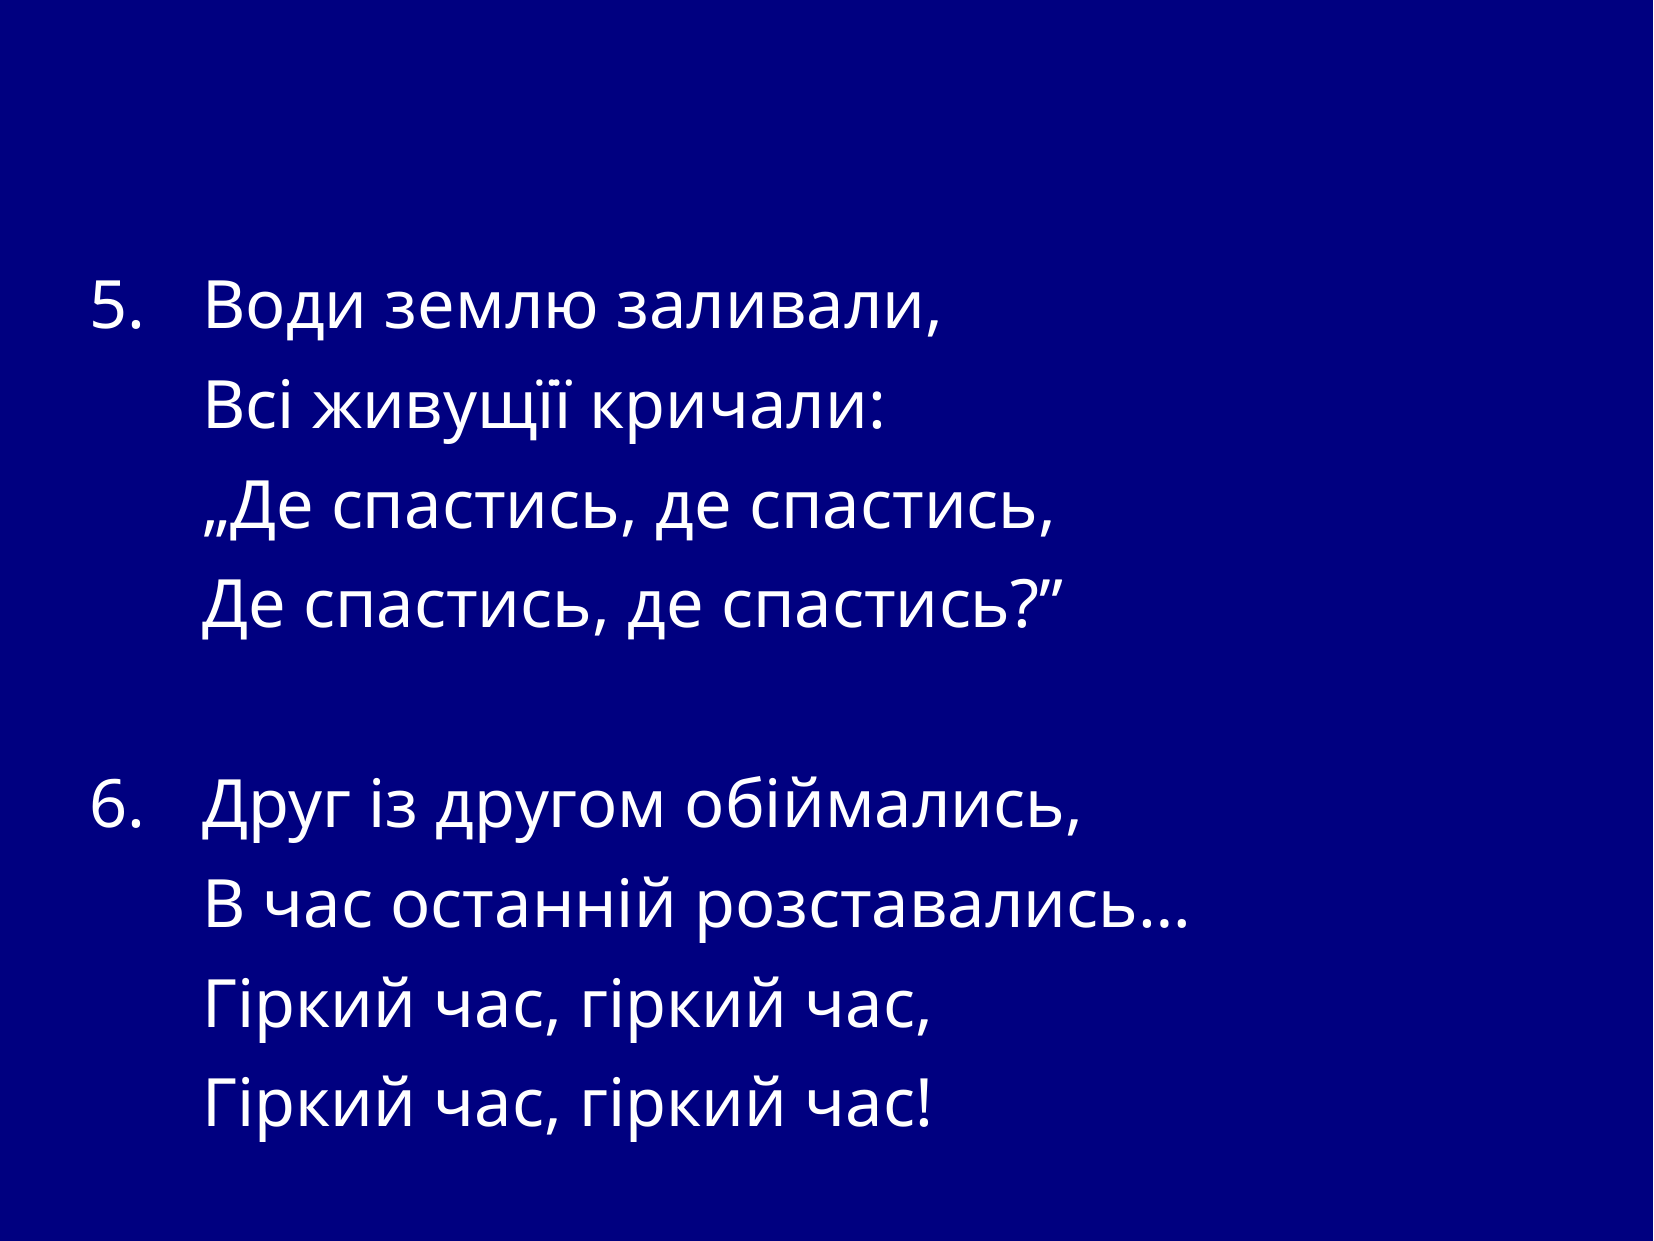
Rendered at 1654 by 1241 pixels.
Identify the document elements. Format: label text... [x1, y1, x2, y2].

text_box 5. Води землю заливали, Всі живущїї кричали: „Де спастись, де спастись, Де спастись, де спастись?” 6. Друг із другом обіймались, В час останній розставались… Гіркий час, гіркий час, Гіркий час, гіркий час! [75, 150, 1576, 1163]
